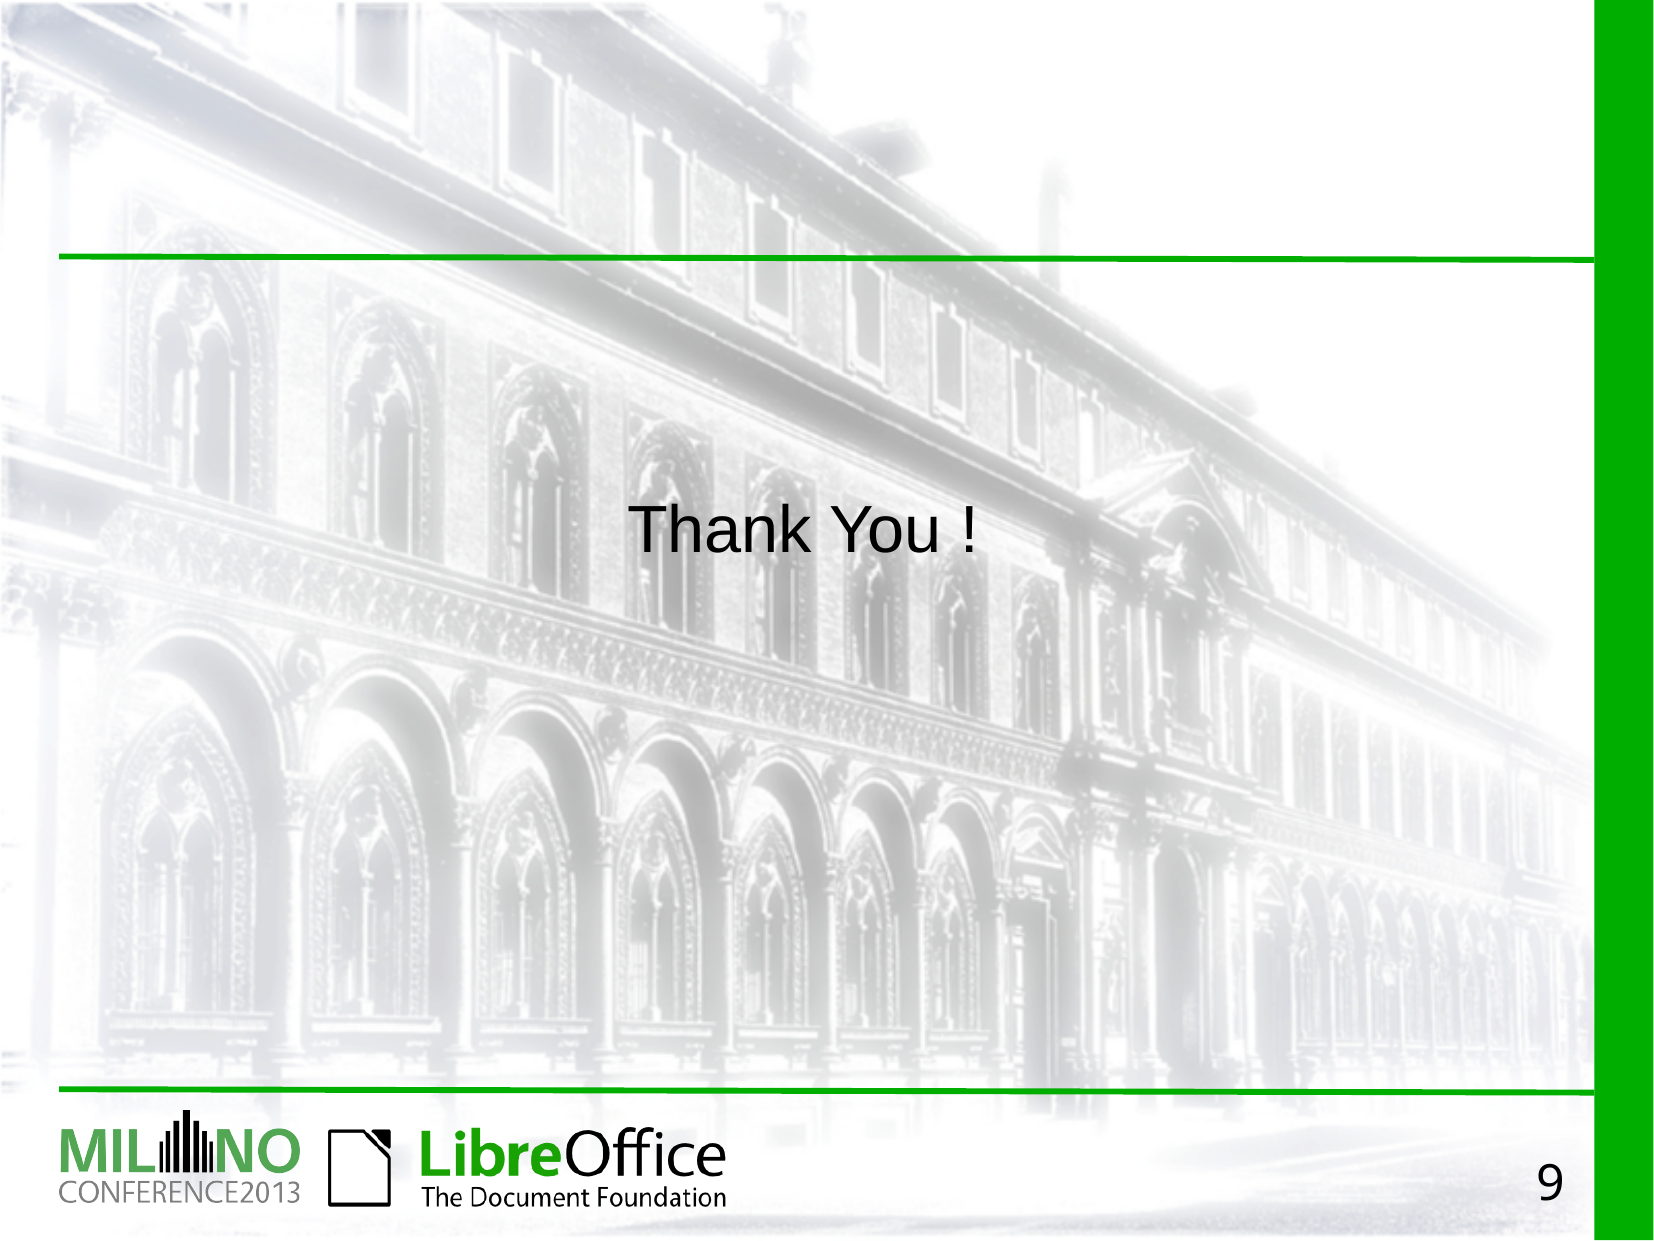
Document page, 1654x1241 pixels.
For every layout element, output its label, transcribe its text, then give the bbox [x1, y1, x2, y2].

subtitle Thank You ! [59, 49, 1548, 1010]
picture [0, 1, 1594, 1241]
